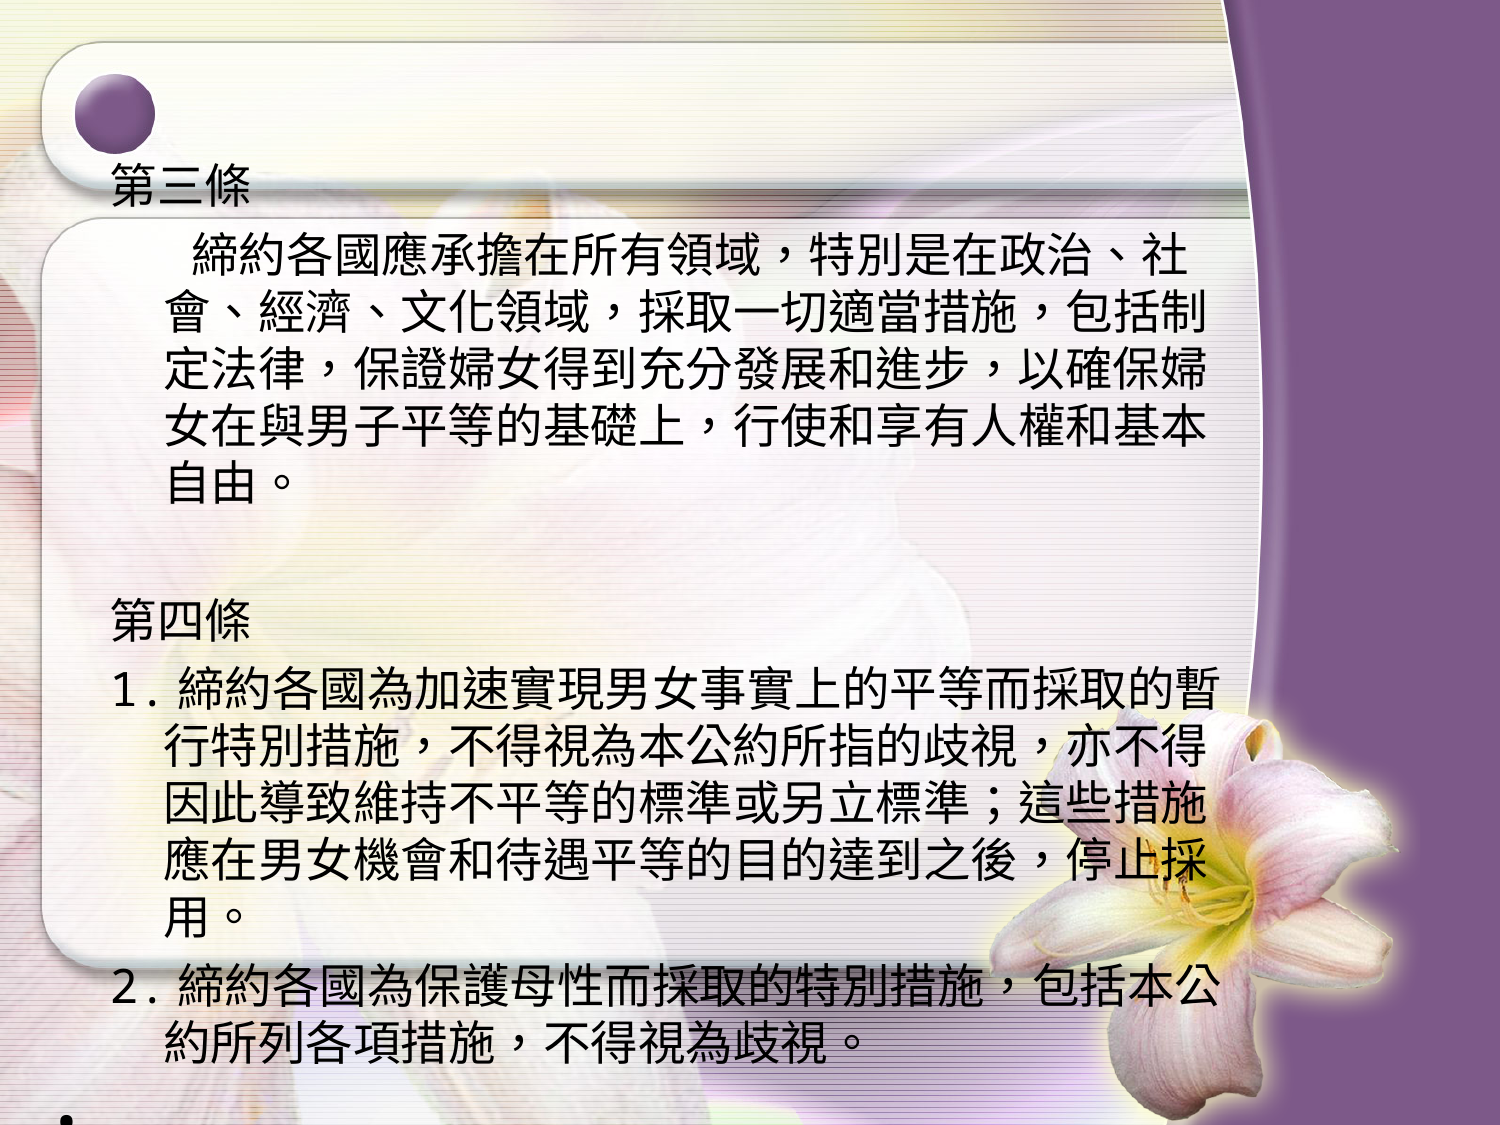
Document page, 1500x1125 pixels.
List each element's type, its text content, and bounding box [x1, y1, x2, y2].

list 第三條 締約各國應承擔在所有領域，特別是在政治、社會、經濟、文化領域，採取一切適當措施，包括制定法律，保證婦女得到充分發展和進步，以確保婦女在與男子平等的基礎上，行使和享有人權和基本自由。 第四條 1.締約各國為加速實現男女事實上的平等而採取的暫行特別措施，不得視為本公約所指的歧視，亦不得因此導致維持不平等的標準或另立標準；這些措施應在男女機會和待遇平等的目的達到之後，停止採用。 2.締約各國為保護母性而採取的特別措施，包括本公約所列各項措施，不得視為歧視。 [41, 148, 1247, 1083]
